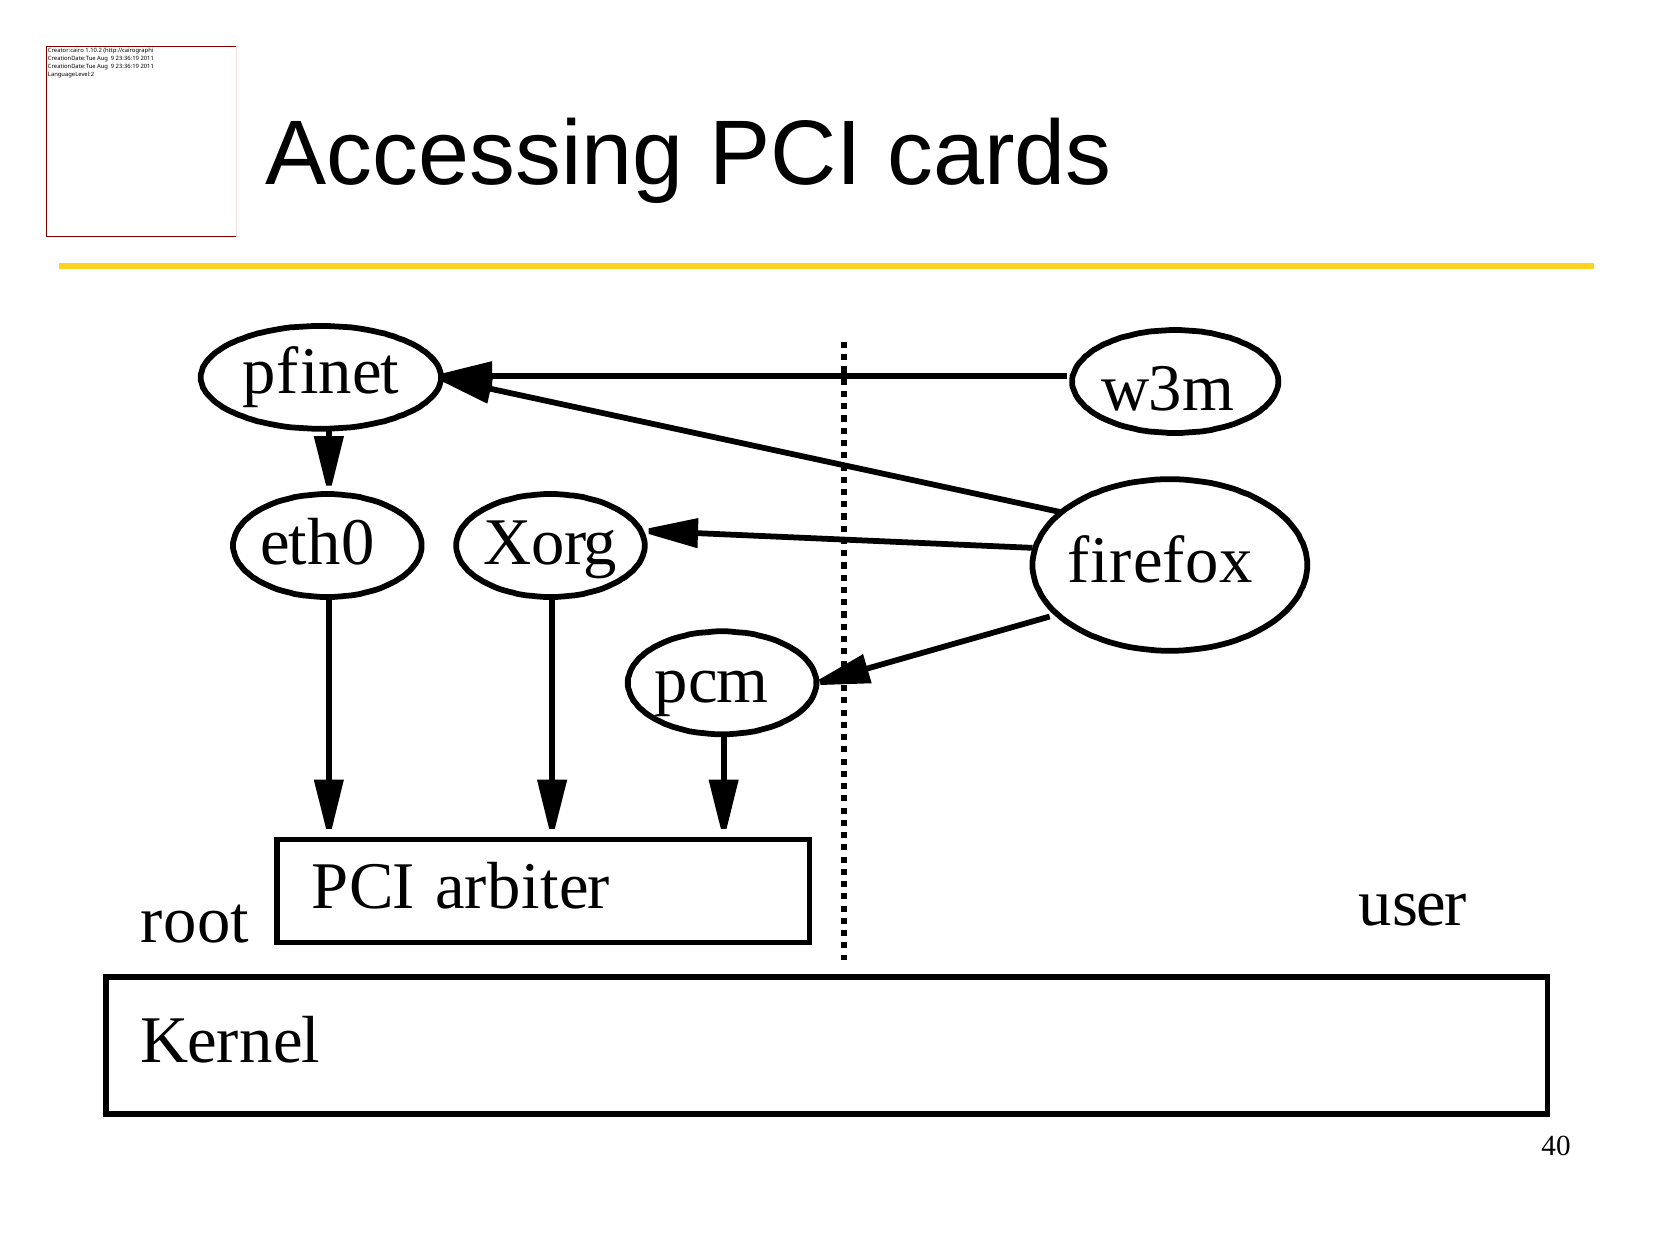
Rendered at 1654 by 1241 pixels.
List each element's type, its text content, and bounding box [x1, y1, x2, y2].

title Accessing PCI cards [265, 49, 1571, 257]
picture [82, 304, 1571, 1137]
